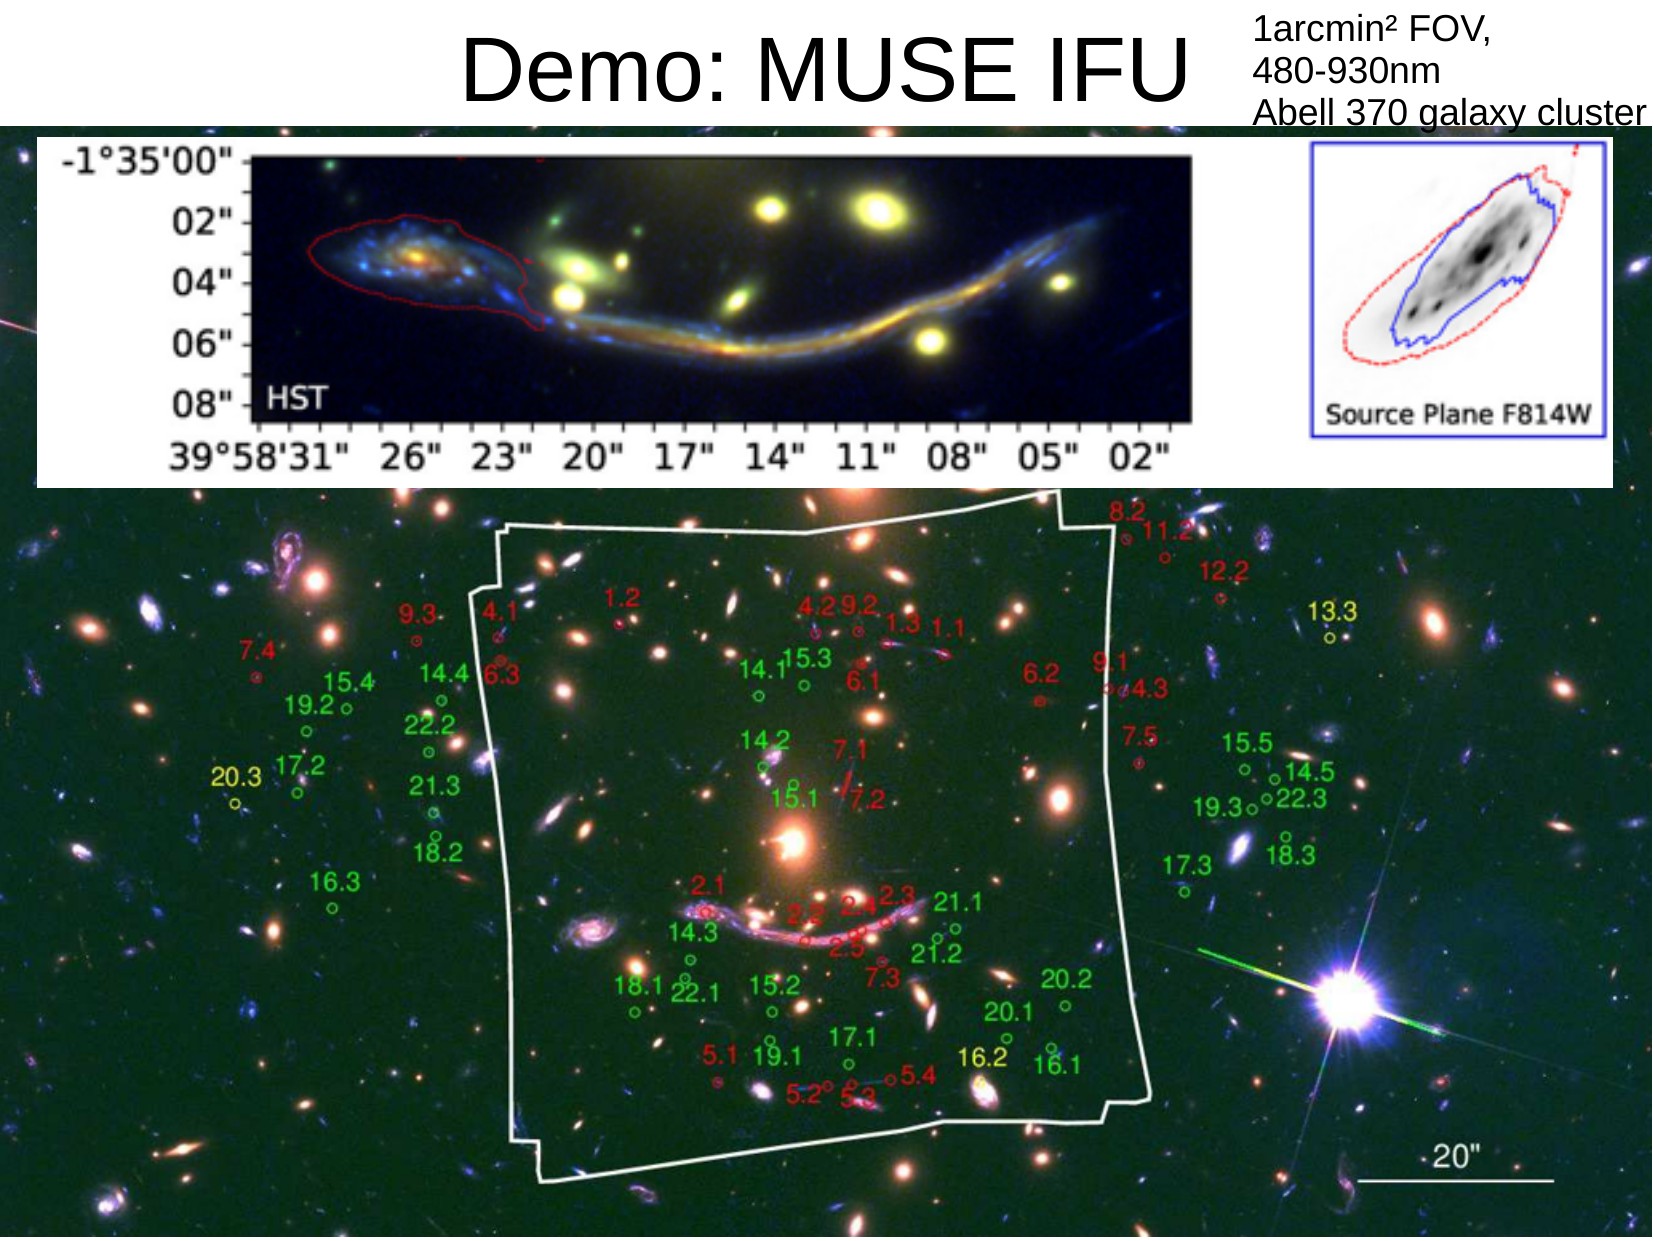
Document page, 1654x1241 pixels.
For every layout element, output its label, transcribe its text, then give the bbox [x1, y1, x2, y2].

text_box 1arcmin² FOV, 480-930nm Abell 370 galaxy cluster [1237, 0, 1654, 183]
picture [0, 126, 1652, 1237]
title Demo: MUSE IFU [82, 0, 1237, 137]
